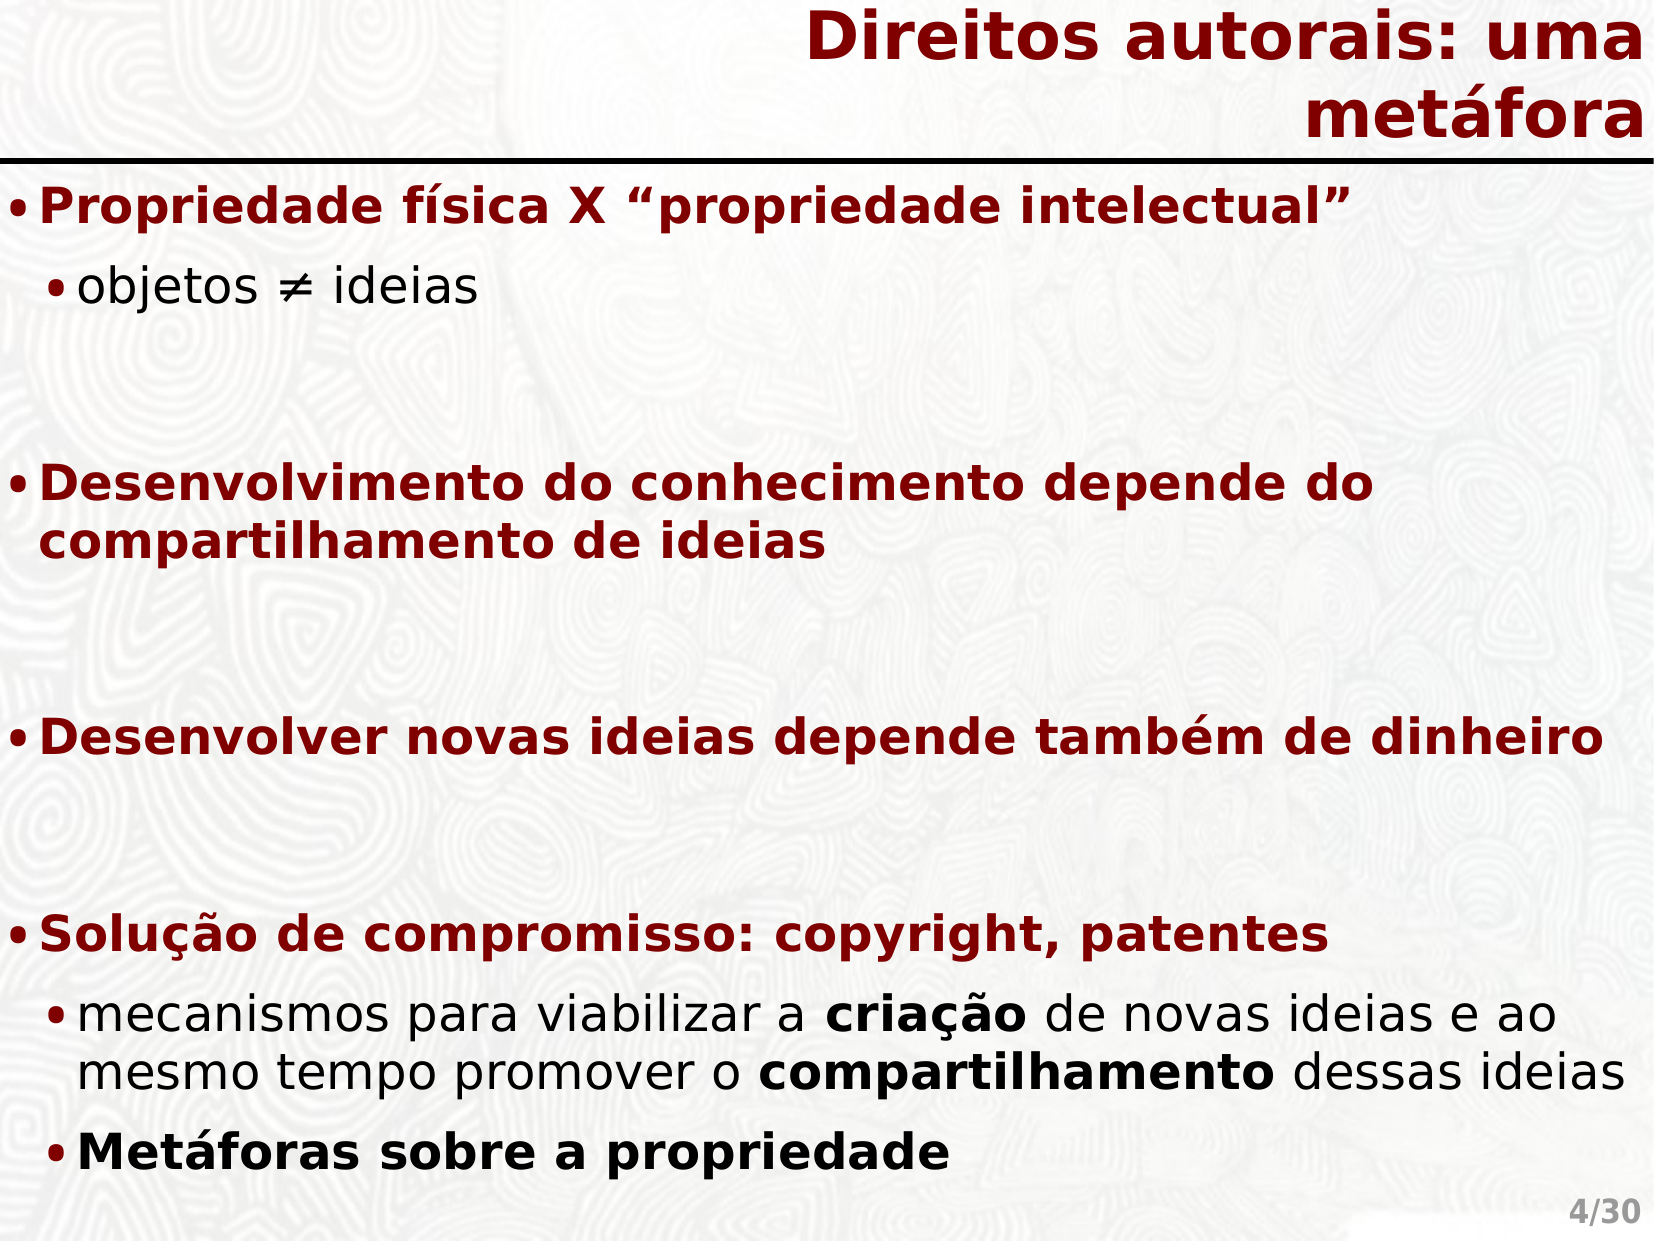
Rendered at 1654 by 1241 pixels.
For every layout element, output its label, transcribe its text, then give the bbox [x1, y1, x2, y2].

list Propriedade física X “propriedade intelectual” objetos ≠ ideias Desenvolvimento do conhecimento depende do compartilhamento de ideias Desenvolver novas ideias depende também de dinheiro Solução de compromisso: copyright, patentes mecanismos para viabilizar a criação de novas ideias e ao mesmo tempo promover o compartilhamento dessas ideias Metáforas sobre a propriedade [5, 177, 1654, 1229]
picture [0, 164, 1654, 1241]
picture [0, 0, 1654, 158]
title Direitos autorais: uma metáfora [602, 0, 1648, 153]
